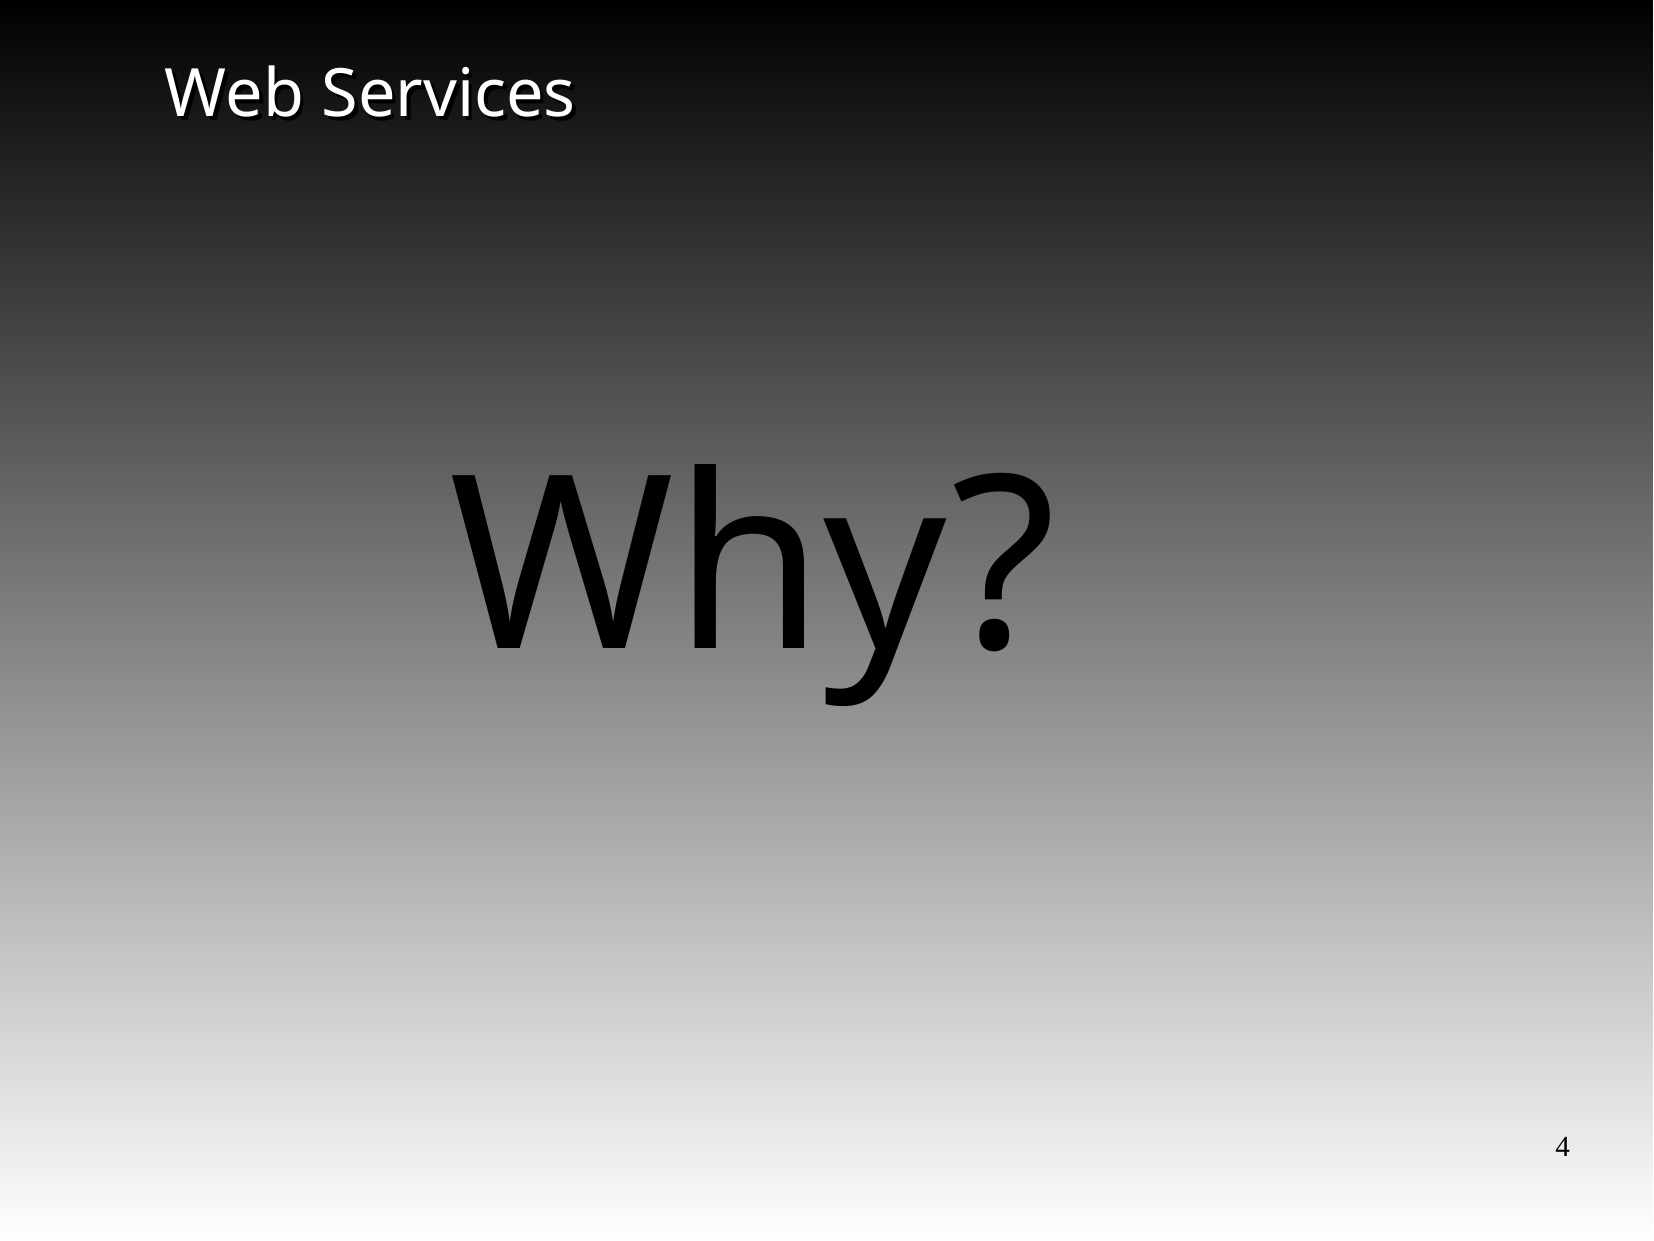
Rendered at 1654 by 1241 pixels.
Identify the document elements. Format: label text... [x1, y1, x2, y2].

text_box Web Services [150, 37, 652, 160]
text_box Why? [434, 382, 1088, 788]
